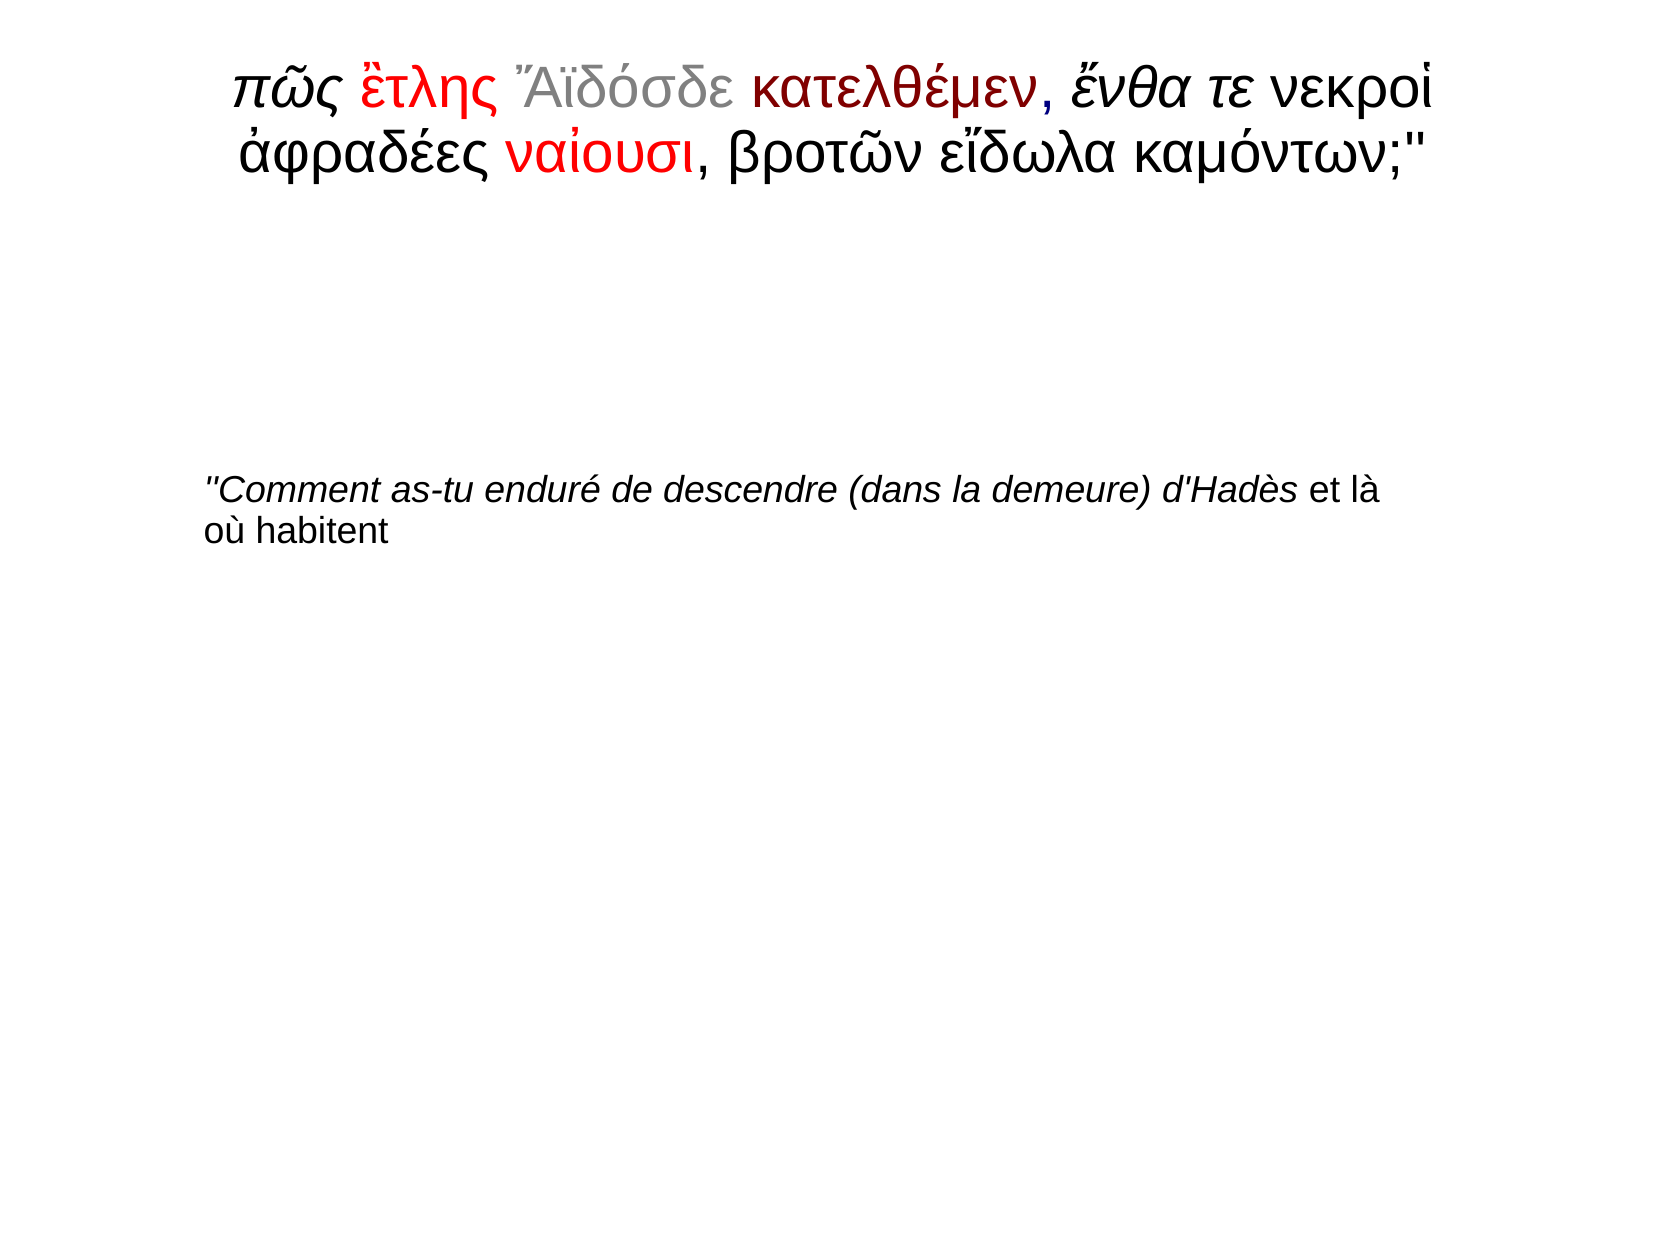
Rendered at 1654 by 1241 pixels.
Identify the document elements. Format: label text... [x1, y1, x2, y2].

text_box ''Comment as-tu enduré de descendre (dans la demeure) d'Hadès et là où habitent [188, 460, 1430, 560]
text_box πῶς ἒτλης Ἄϊδόσδε κατελθέμεν, ἔνθα τε νεκροἱ ἀφραδέες ναἰουσι, βροτῶν εἴδωλα καμόντων;'' [59, 47, 1607, 827]
